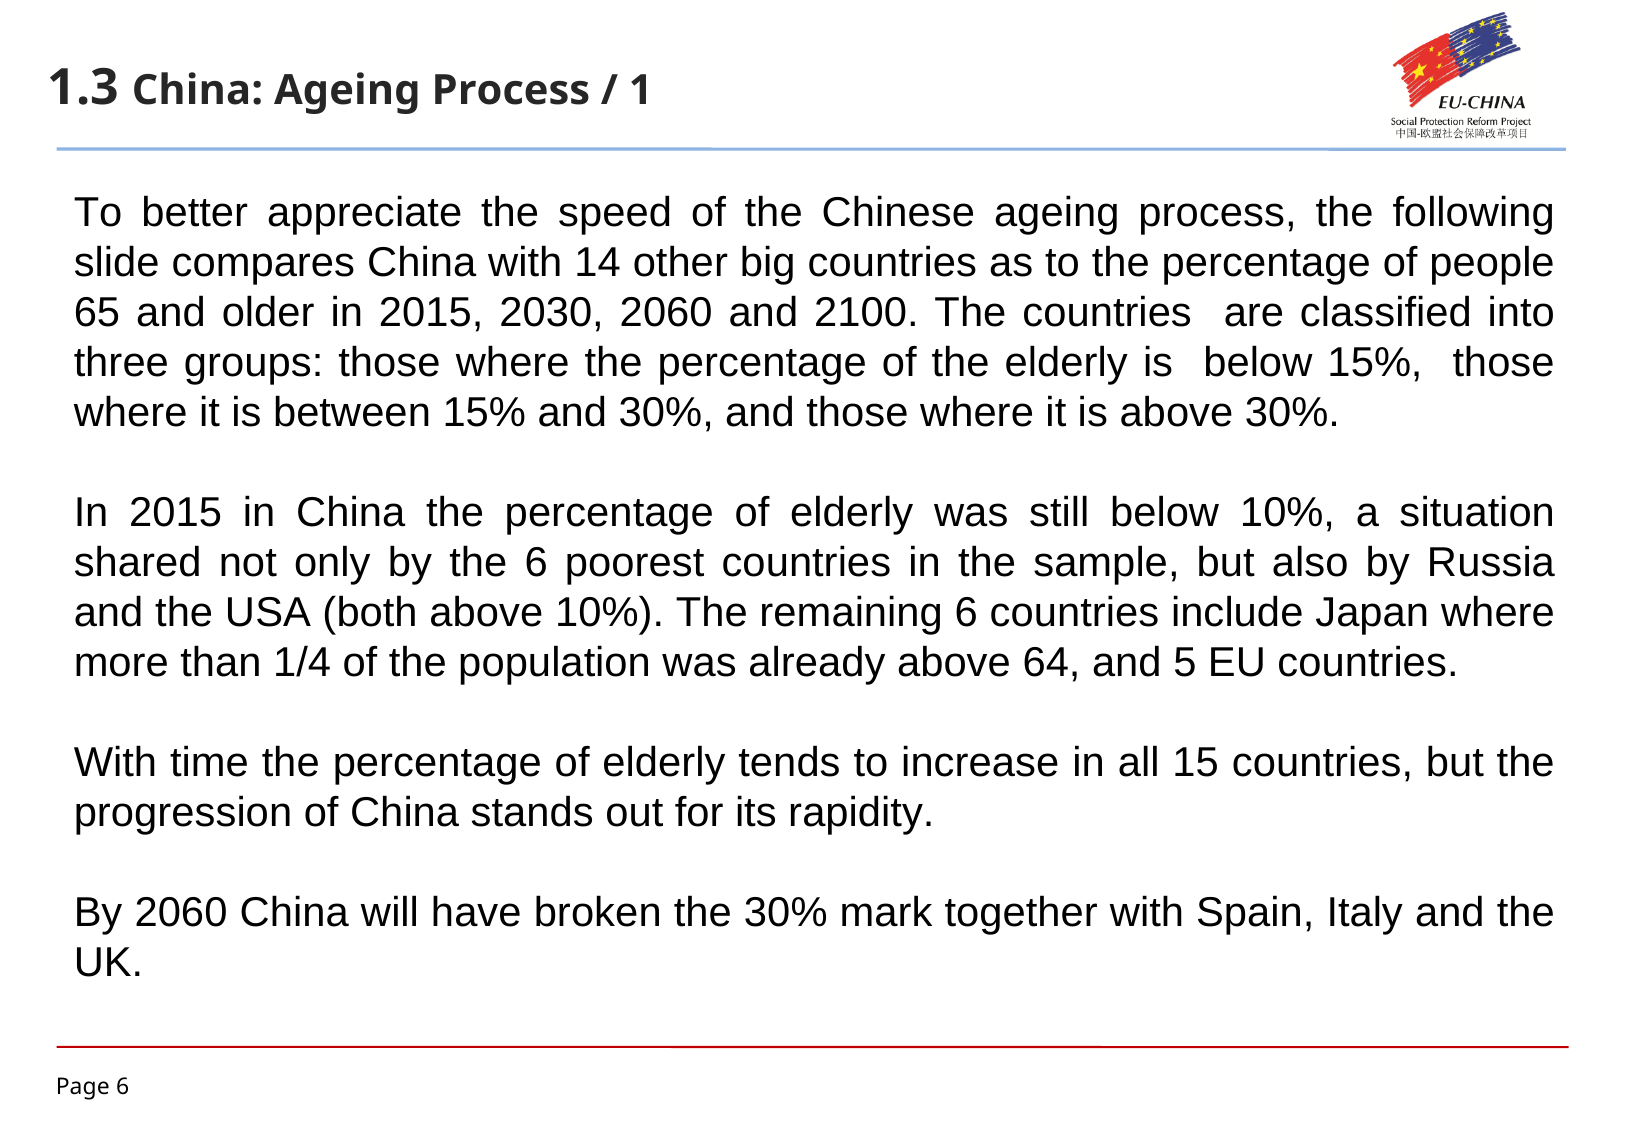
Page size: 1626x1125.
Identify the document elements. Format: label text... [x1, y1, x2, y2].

picture [1386, 0, 1536, 147]
text_box 1.3 China: Ageing Process / 1 [32, 47, 1406, 130]
text_box To better appreciate the speed of the Chinese ageing process, the following slide compares China with 14 other big countries as to the percentage of people 65 and older in 2015, 2030, 2060 and 2100. The countries are classified into three groups: those where the percentage of the elderly is below 15%, those where it is between 15% and 30%, and those where it is above 30%. In 2015 in China the percentage of elderly was still below 10%, a situation shared not only by the 6 poorest countries in the sample, but also by Russia and the USA (both above 10%). The remaining 6 countries include Japan where more than 1/4 of the population was already above 64, and 5 EU countries. With time the percentage of elderly tends to increase in all 15 countries, but the progression of China stands out for its rapidity. By 2060 China will have broken the 30% mark together with Spain, Italy and the UK. [59, 177, 1571, 1049]
